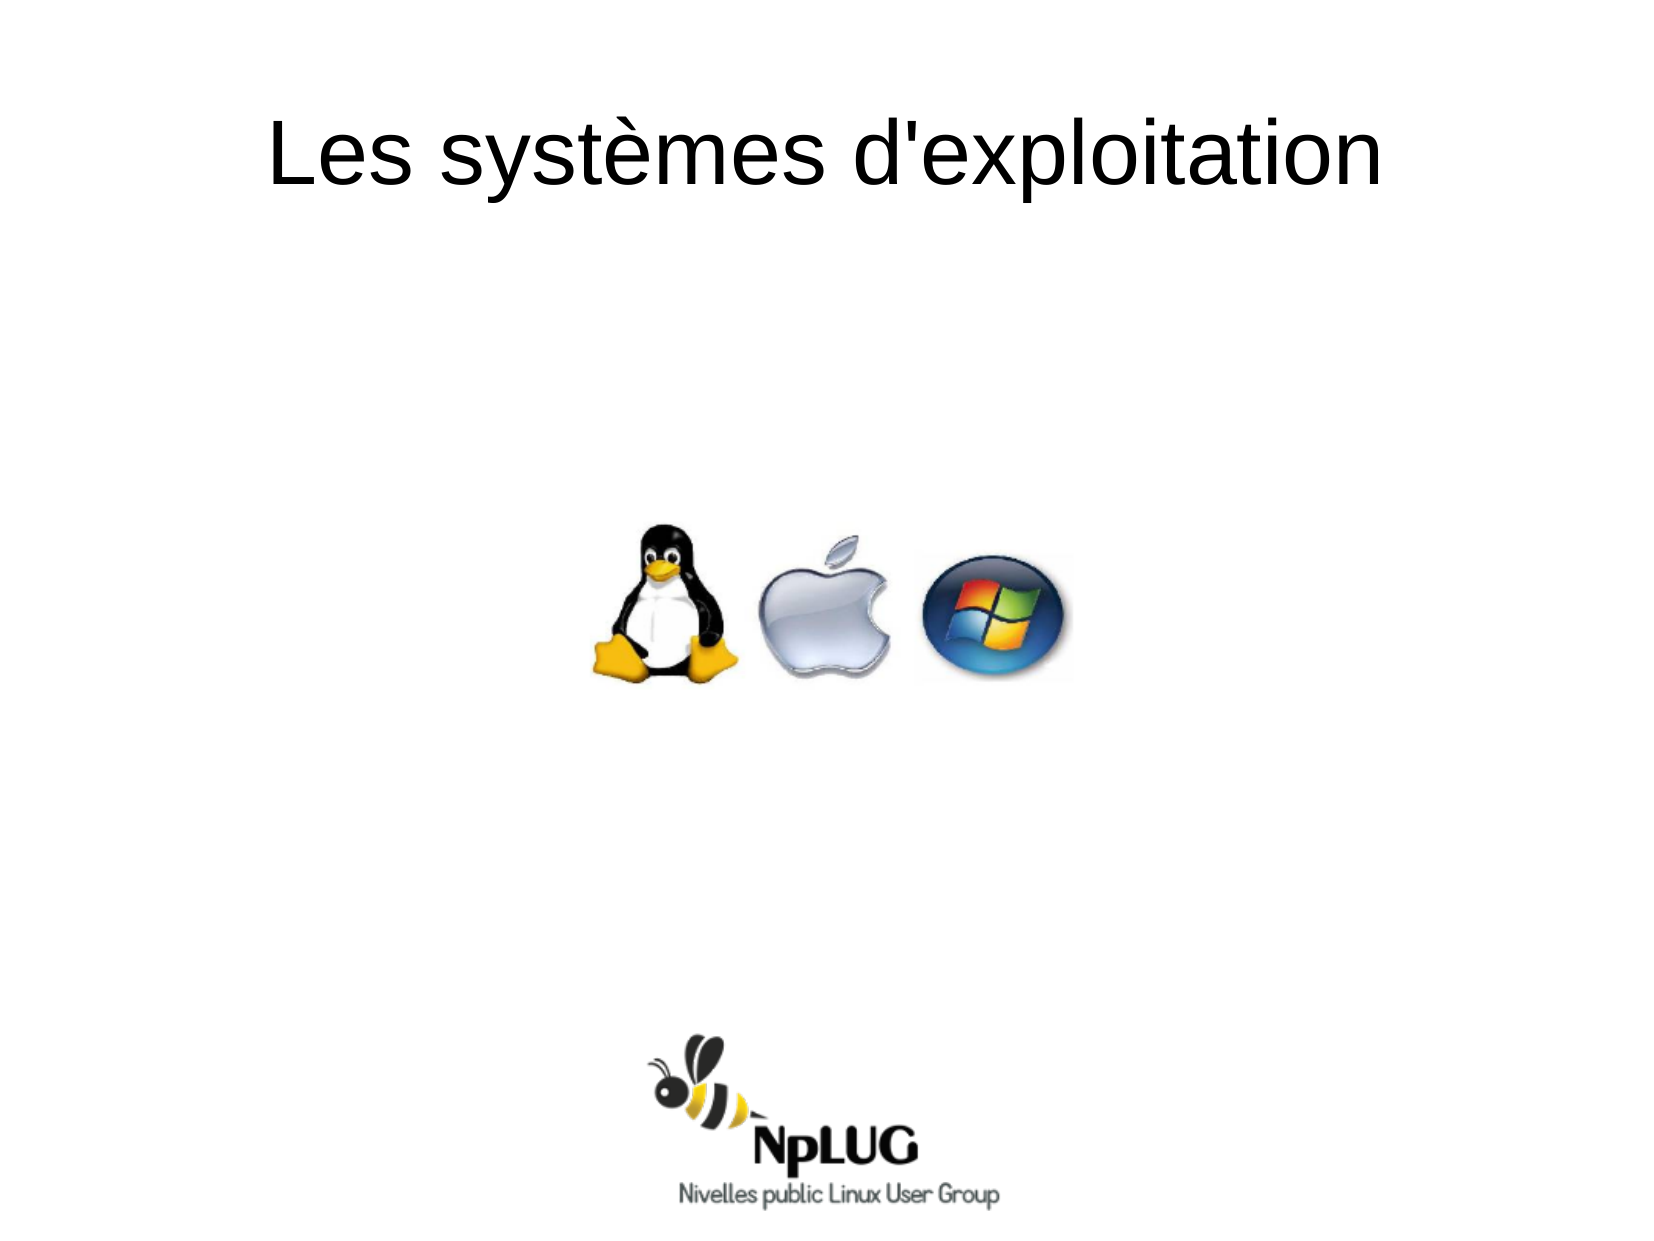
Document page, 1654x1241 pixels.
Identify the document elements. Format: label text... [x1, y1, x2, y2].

picture [641, 1029, 1012, 1217]
title Les systèmes d'exploitation [82, 49, 1571, 257]
picture [575, 508, 1078, 719]
